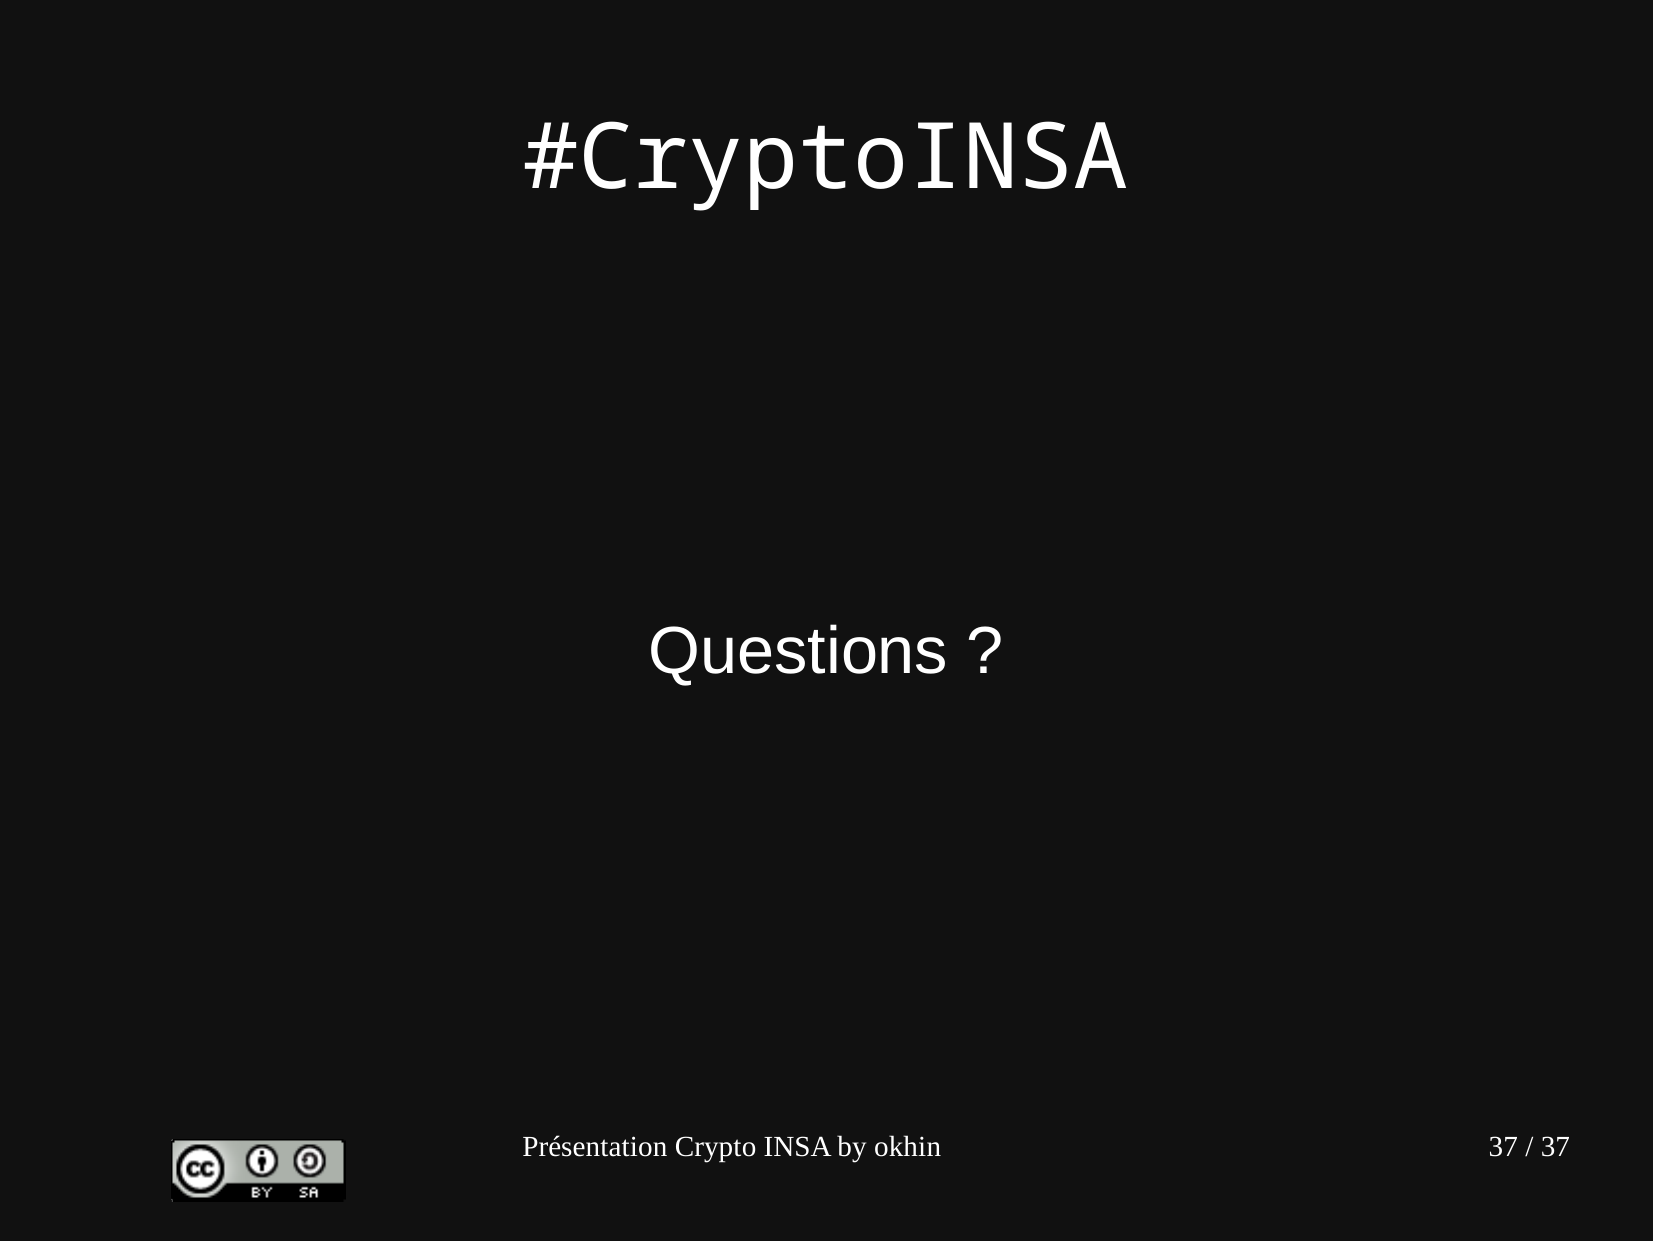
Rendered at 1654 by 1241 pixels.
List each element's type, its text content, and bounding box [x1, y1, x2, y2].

subtitle Questions ? [82, 290, 1571, 1010]
title #CryptoINSA [82, 49, 1571, 257]
picture [171, 1139, 346, 1202]
